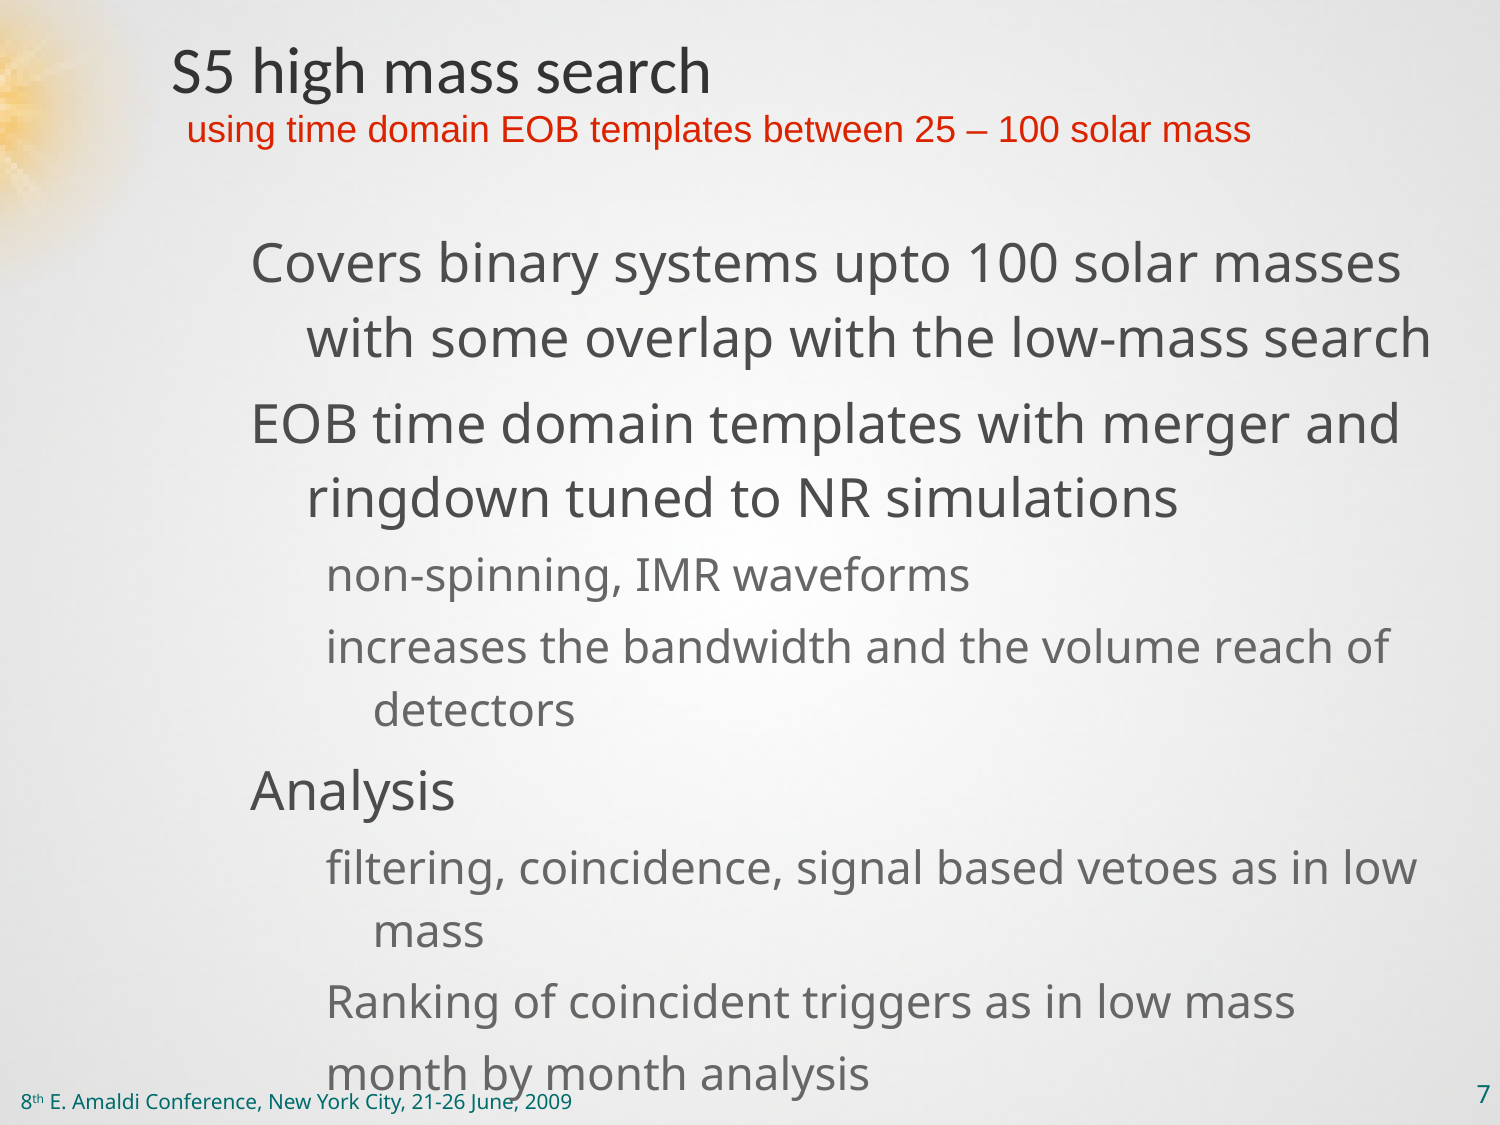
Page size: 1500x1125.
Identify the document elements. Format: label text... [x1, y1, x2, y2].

picture [0, 0, 1500, 1125]
text_box using time domain EOB templates between 25 – 100 solar mass [171, 100, 1267, 159]
title S5 high mass search [171, 28, 1360, 125]
list Covers binary systems upto 100 solar masses with some overlap with the low-mass search EOB time domain templates with merger and ringdown tuned to NR simulations non-spinning, IMR waveforms increases the bandwidth and the volume reach of detectors Analysis filtering, coincidence, signal based vetoes as in low mass Ranking of coincident triggers as in low mass month by month analysis Craig Robinson's talk [250, 224, 1495, 1070]
